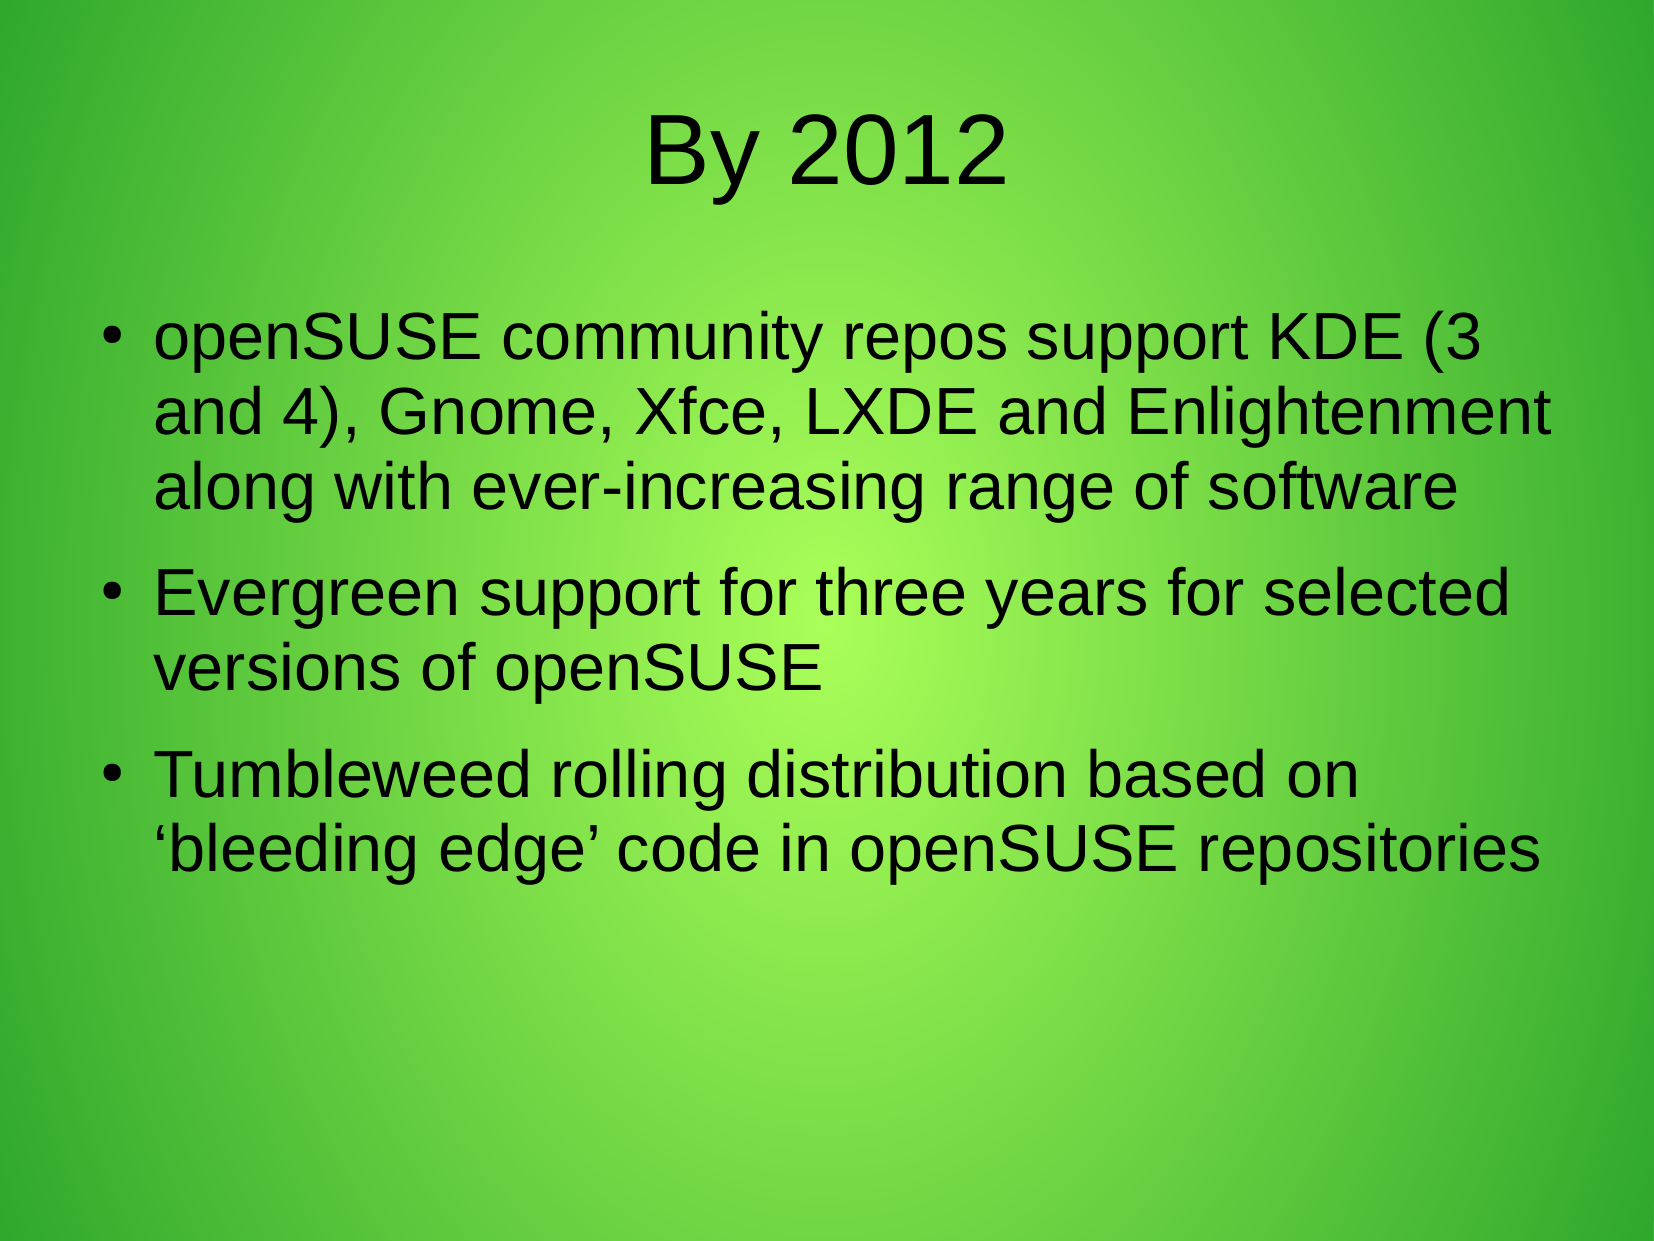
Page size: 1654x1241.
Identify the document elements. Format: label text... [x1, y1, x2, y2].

list openSUSE community repos support KDE (3 and 4), Gnome, Xfce, LXDE and Enlightenment along with ever-increasing range of software Evergreen support for three years for selected versions of openSUSE Tumbleweed rolling distribution based on ‘bleeding edge’ code in openSUSE repositories [82, 299, 1571, 1111]
title By 2012 [82, 47, 1571, 252]
